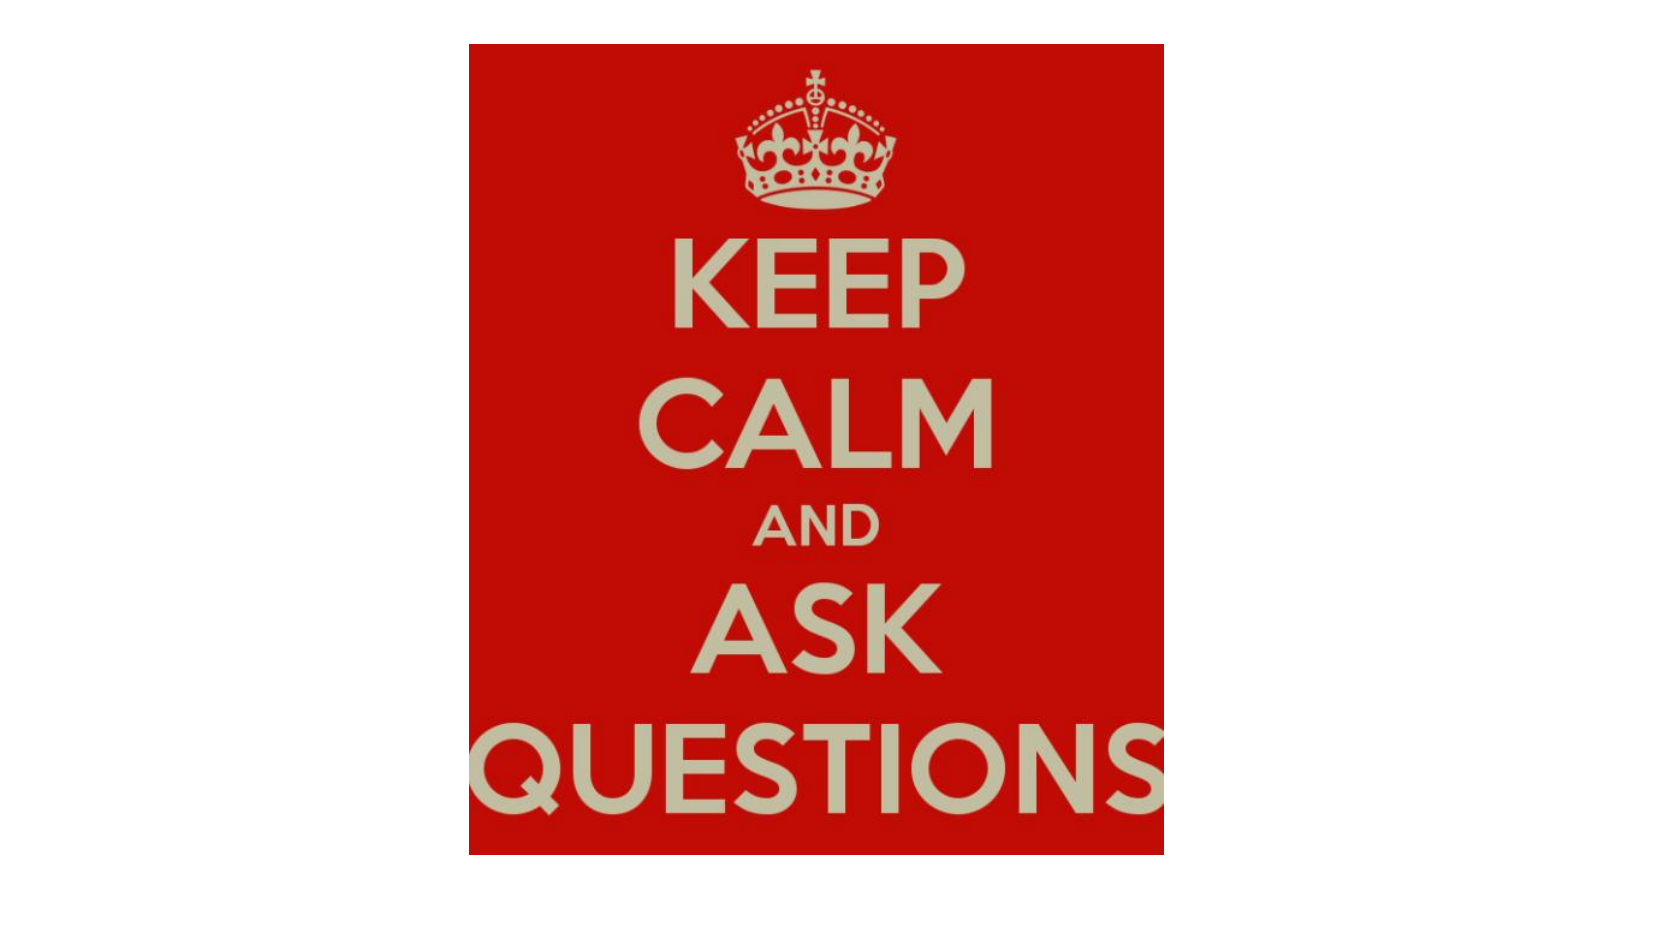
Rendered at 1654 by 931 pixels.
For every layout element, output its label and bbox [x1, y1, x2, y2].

picture [469, 44, 1164, 856]
